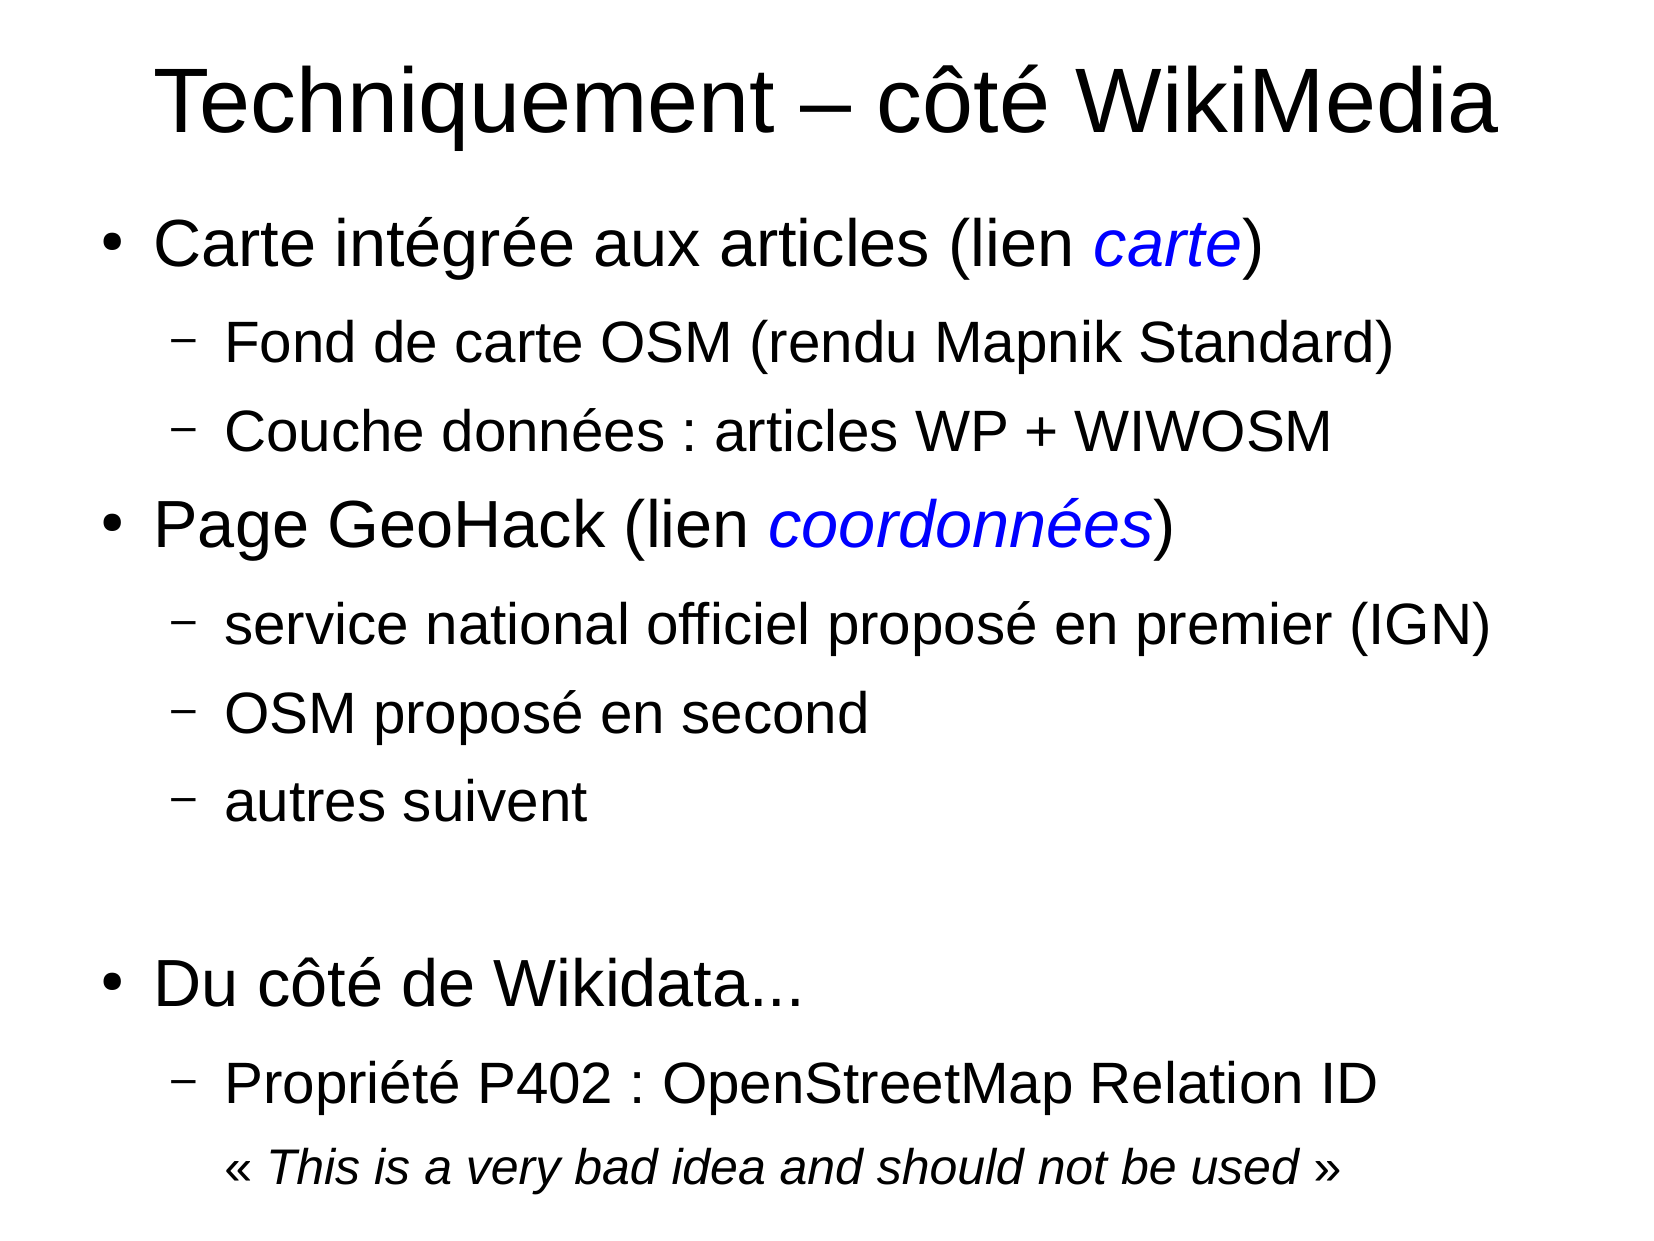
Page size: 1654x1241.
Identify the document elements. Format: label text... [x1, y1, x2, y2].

title Techniquement – côté WikiMedia [82, 49, 1571, 154]
list Carte intégrée aux articles (lien carte) Fond de carte OSM (rendu Mapnik Standard) Couche données : articles WP + WIWOSM Page GeoHack (lien coordonnées) service national officiel proposé en premier (IGN) OSM proposé en second autres suivent Du côté de Wikidata... Propriété P402 : OpenStreetMap Relation ID « This is a very bad idea and should not be used » [82, 205, 1538, 1199]
